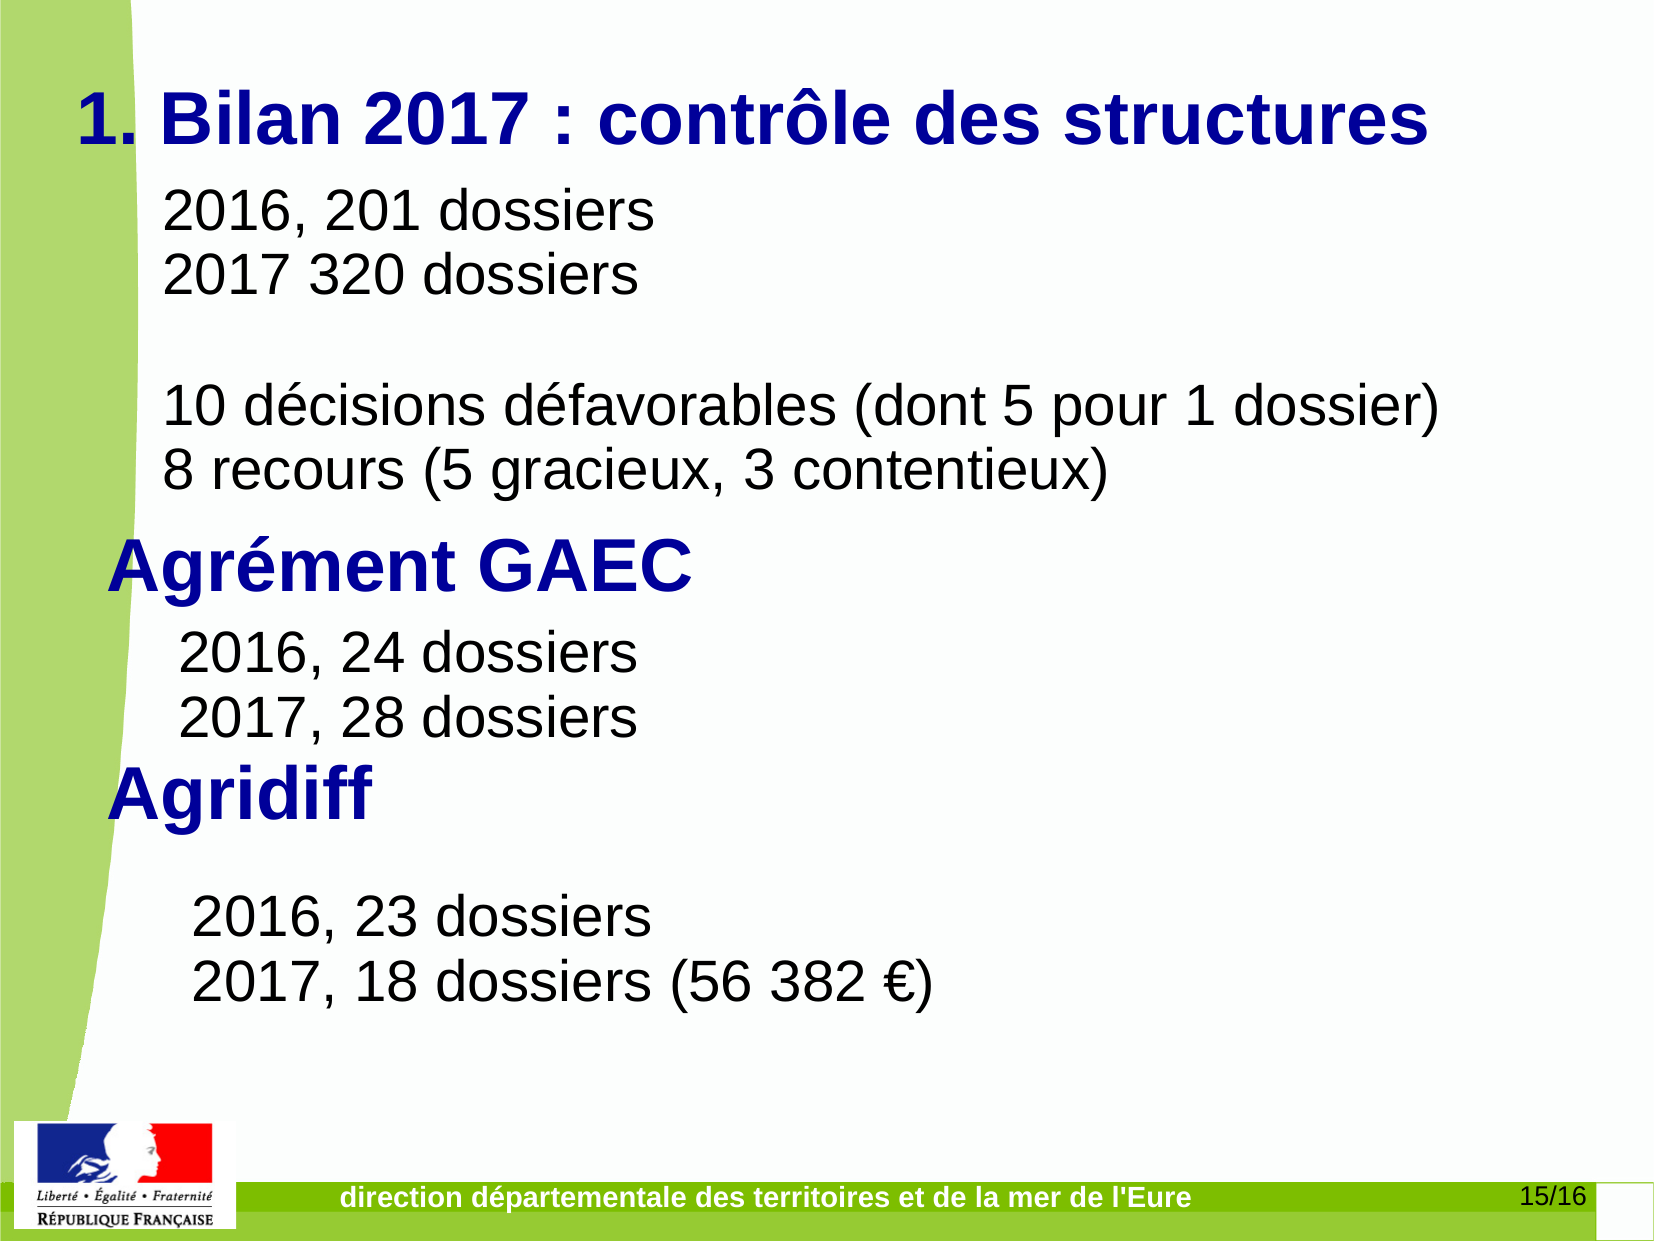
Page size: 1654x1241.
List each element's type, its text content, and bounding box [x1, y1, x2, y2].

text_box 2016, 201 dossiers 2017 320 dossiers 10 décisions défavorables (dont 5 pour 1 dossier) 8 recours (5 gracieux, 3 contentieux) [147, 177, 1565, 501]
text_box 2016, 24 dossiers 2017, 28 dossiers [147, 620, 709, 730]
picture [0, 0, 1654, 1241]
title Agridiff [106, 730, 1595, 857]
title Agrément GAEC [106, 501, 1595, 628]
text_box 2016, 23 dossiers 2017, 18 dossiers (56 382 €) [177, 883, 1300, 1063]
title 1. Bilan 2017 : contrôle des structures [76, 29, 1565, 207]
